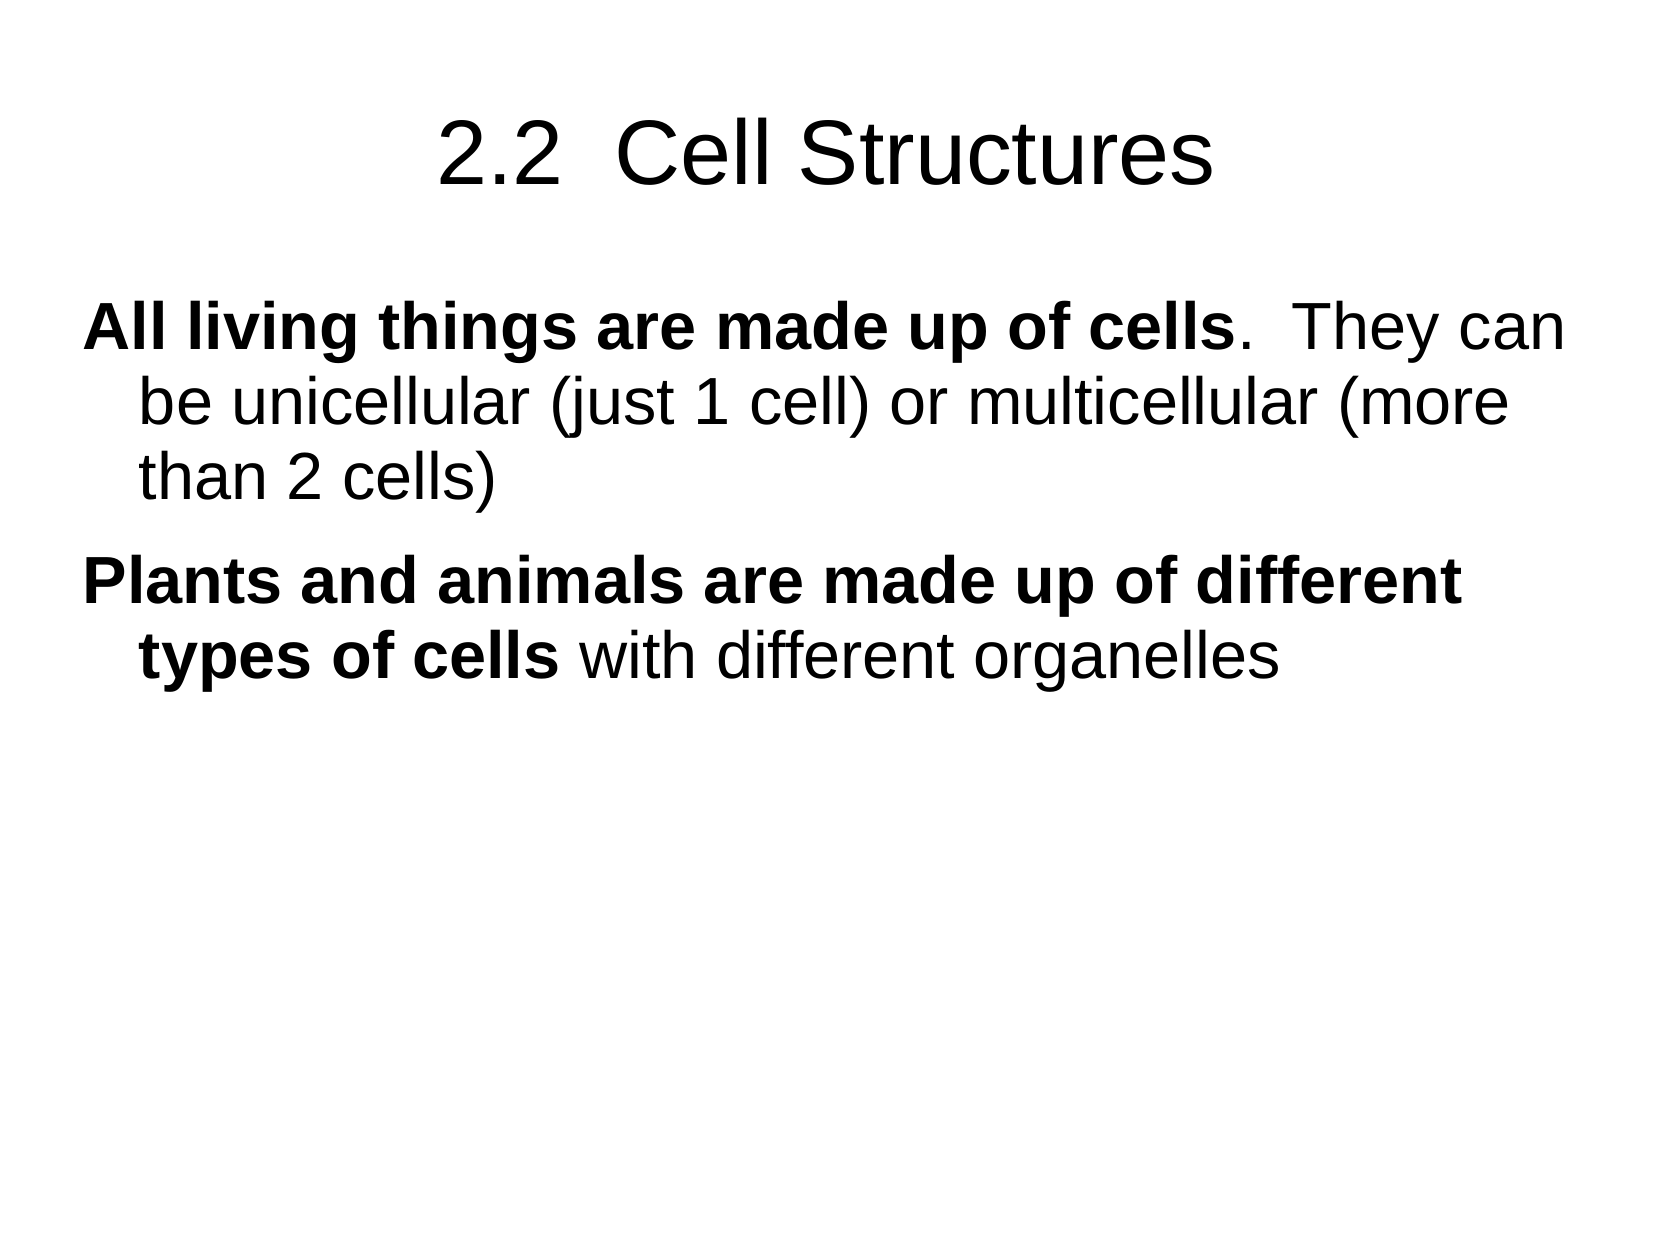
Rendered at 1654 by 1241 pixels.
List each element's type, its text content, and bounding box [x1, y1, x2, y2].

title 2.2 Cell Structures [82, 56, 1571, 249]
list All living things are made up of cells. They can be unicellular (just 1 cell) or multicellular (more than 2 cells) Plants and animals are made up of different types of cells with different organelles [82, 289, 1571, 1094]
